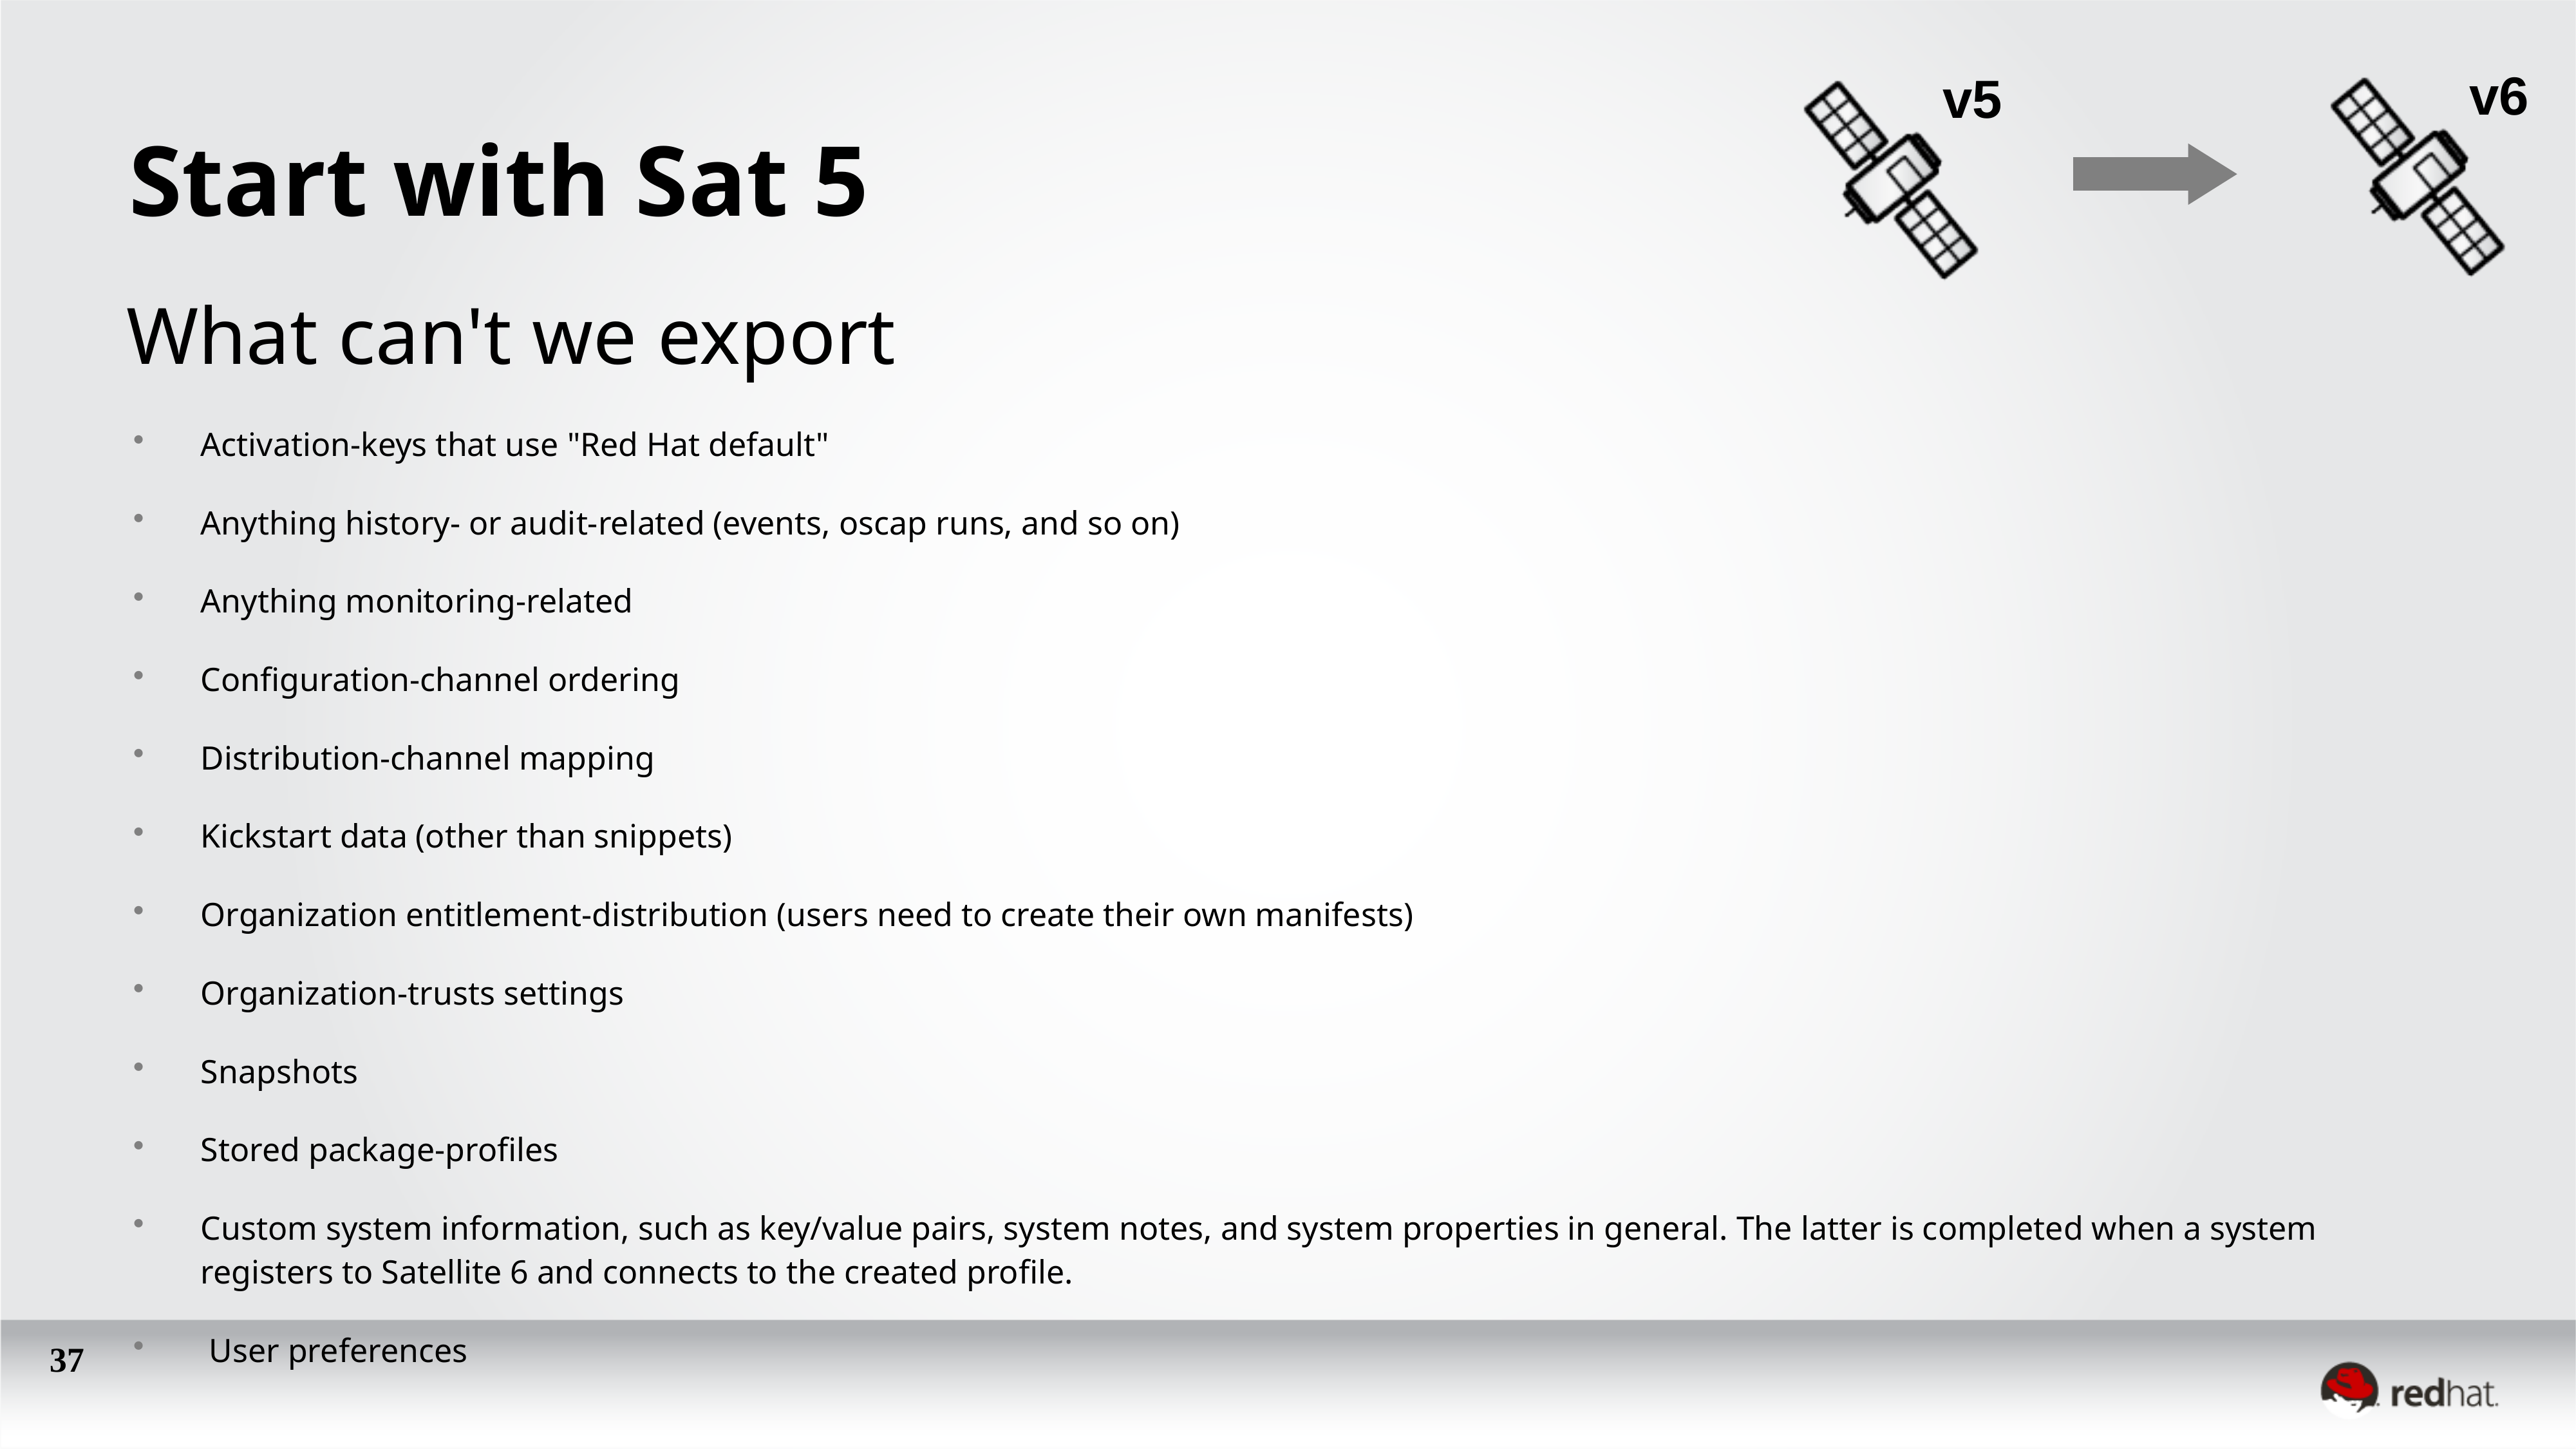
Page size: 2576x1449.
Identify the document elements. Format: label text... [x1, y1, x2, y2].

title v6 [2469, 66, 2566, 167]
picture [0, 0, 2576, 1449]
title Start with Sat 5 [2049, 57, 2261, 300]
list What can't we export Activation-keys that use "Red Hat default" Anything history- or audit-related (events, oscap runs, and so on) Anything monitoring-related Configuration-channel ordering Distribution-channel mapping Kickstart data (other than snippets) Organization entitlement-distribution (users need to create their own manifests) Organization-trusts settings Snapshots Stored package-profiles Custom system information, such as key/value pairs, system notes, and system properties in general. The latter is completed when a system registers to Satellite 6 and connects to the created profile. User preferences [126, 281, 2445, 1238]
title v5 [1942, 70, 2040, 171]
title Start with Sat 5 [129, 57, 1735, 300]
